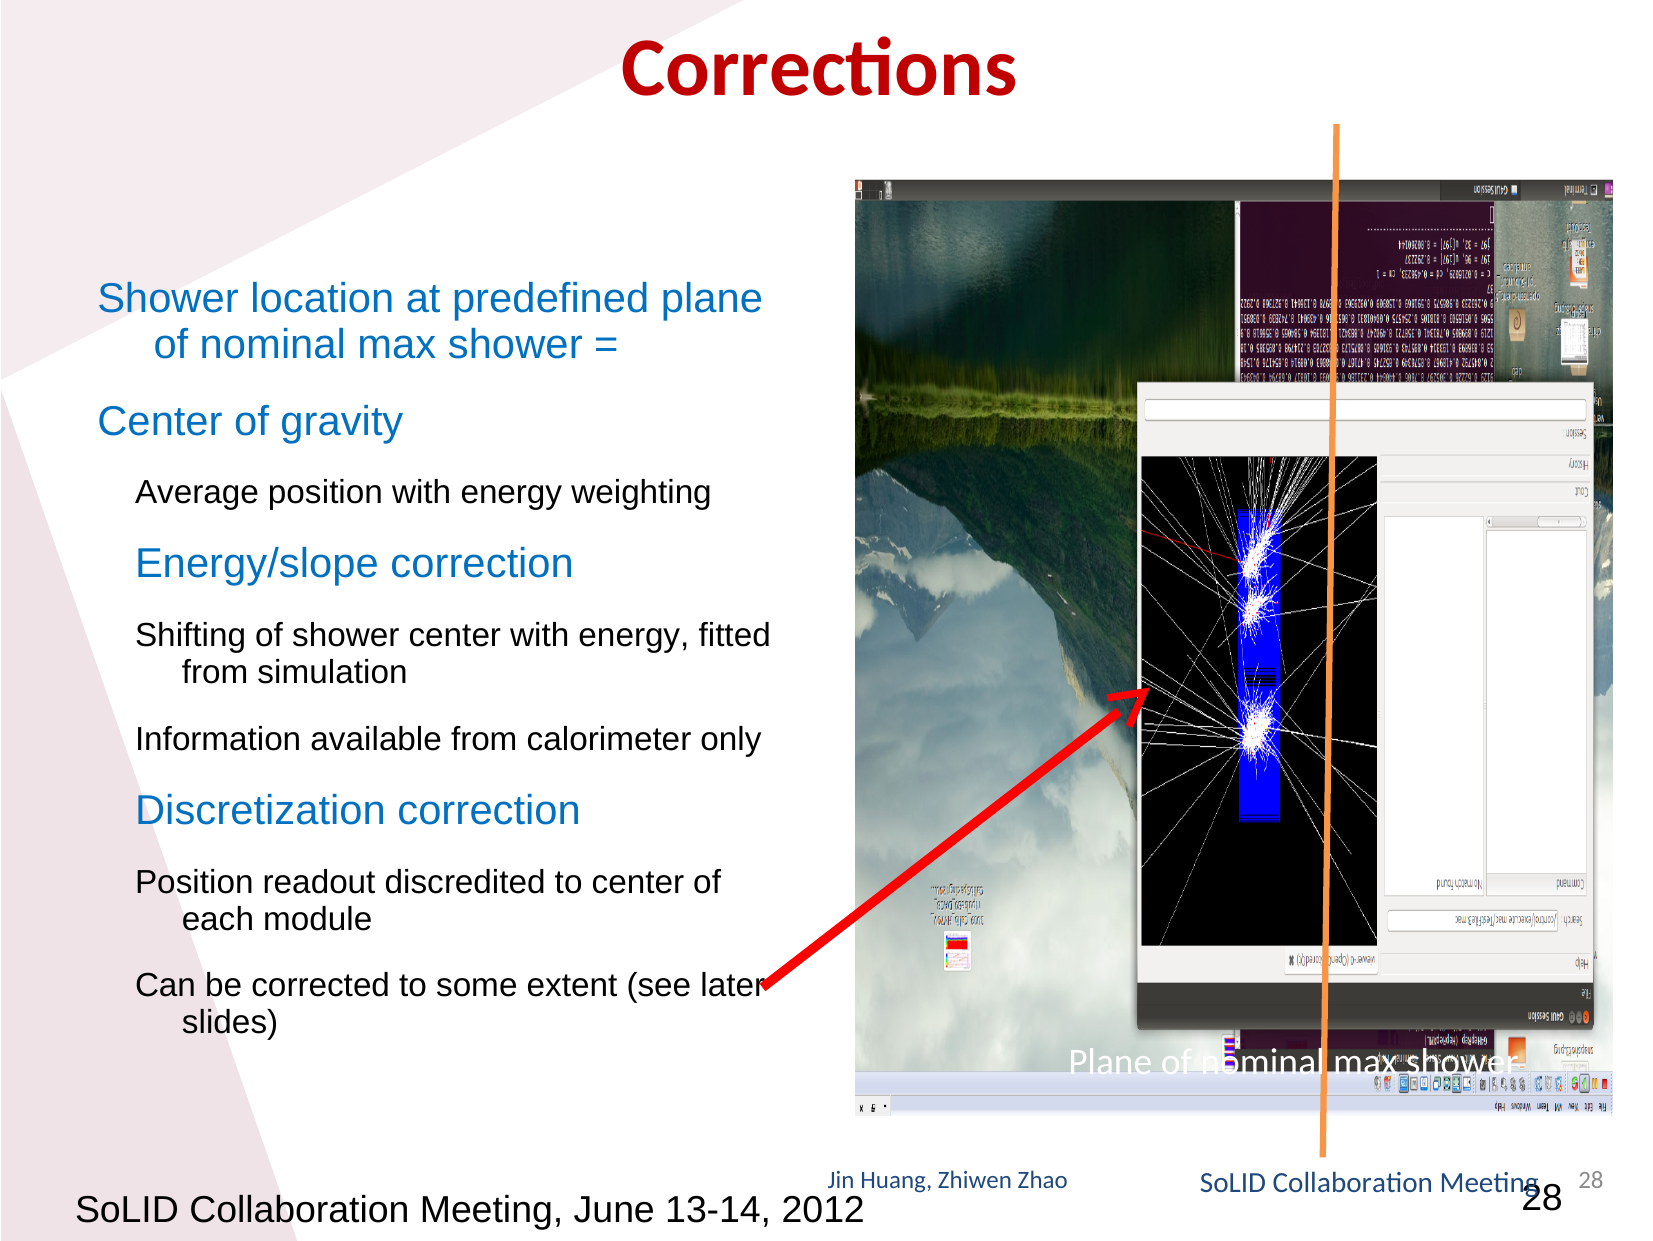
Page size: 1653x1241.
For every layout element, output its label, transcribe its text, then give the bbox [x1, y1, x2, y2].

picture [854, 179, 1332, 1117]
text_box Jin Huang, Zhiwen Zhao [812, 1158, 1185, 1225]
text_box Plane of nominal max shower [1053, 1033, 1534, 1090]
text_box <number> [1563, 1158, 1630, 1225]
picture [1327, 179, 1613, 1117]
list Shower location at predefined plane of nominal max shower = Center of gravity Average position with energy weighting Energy/slope correction Shifting of shower center with energy, fitted from simulation Information available from calorimeter only Discretization correction Position readout discredited to center of each module Can be corrected to some extent (see later slides) [82, 267, 813, 1241]
title Corrections [68, 13, 1571, 152]
text_box SoLID Collaboration Meeting [1185, 1158, 1563, 1225]
